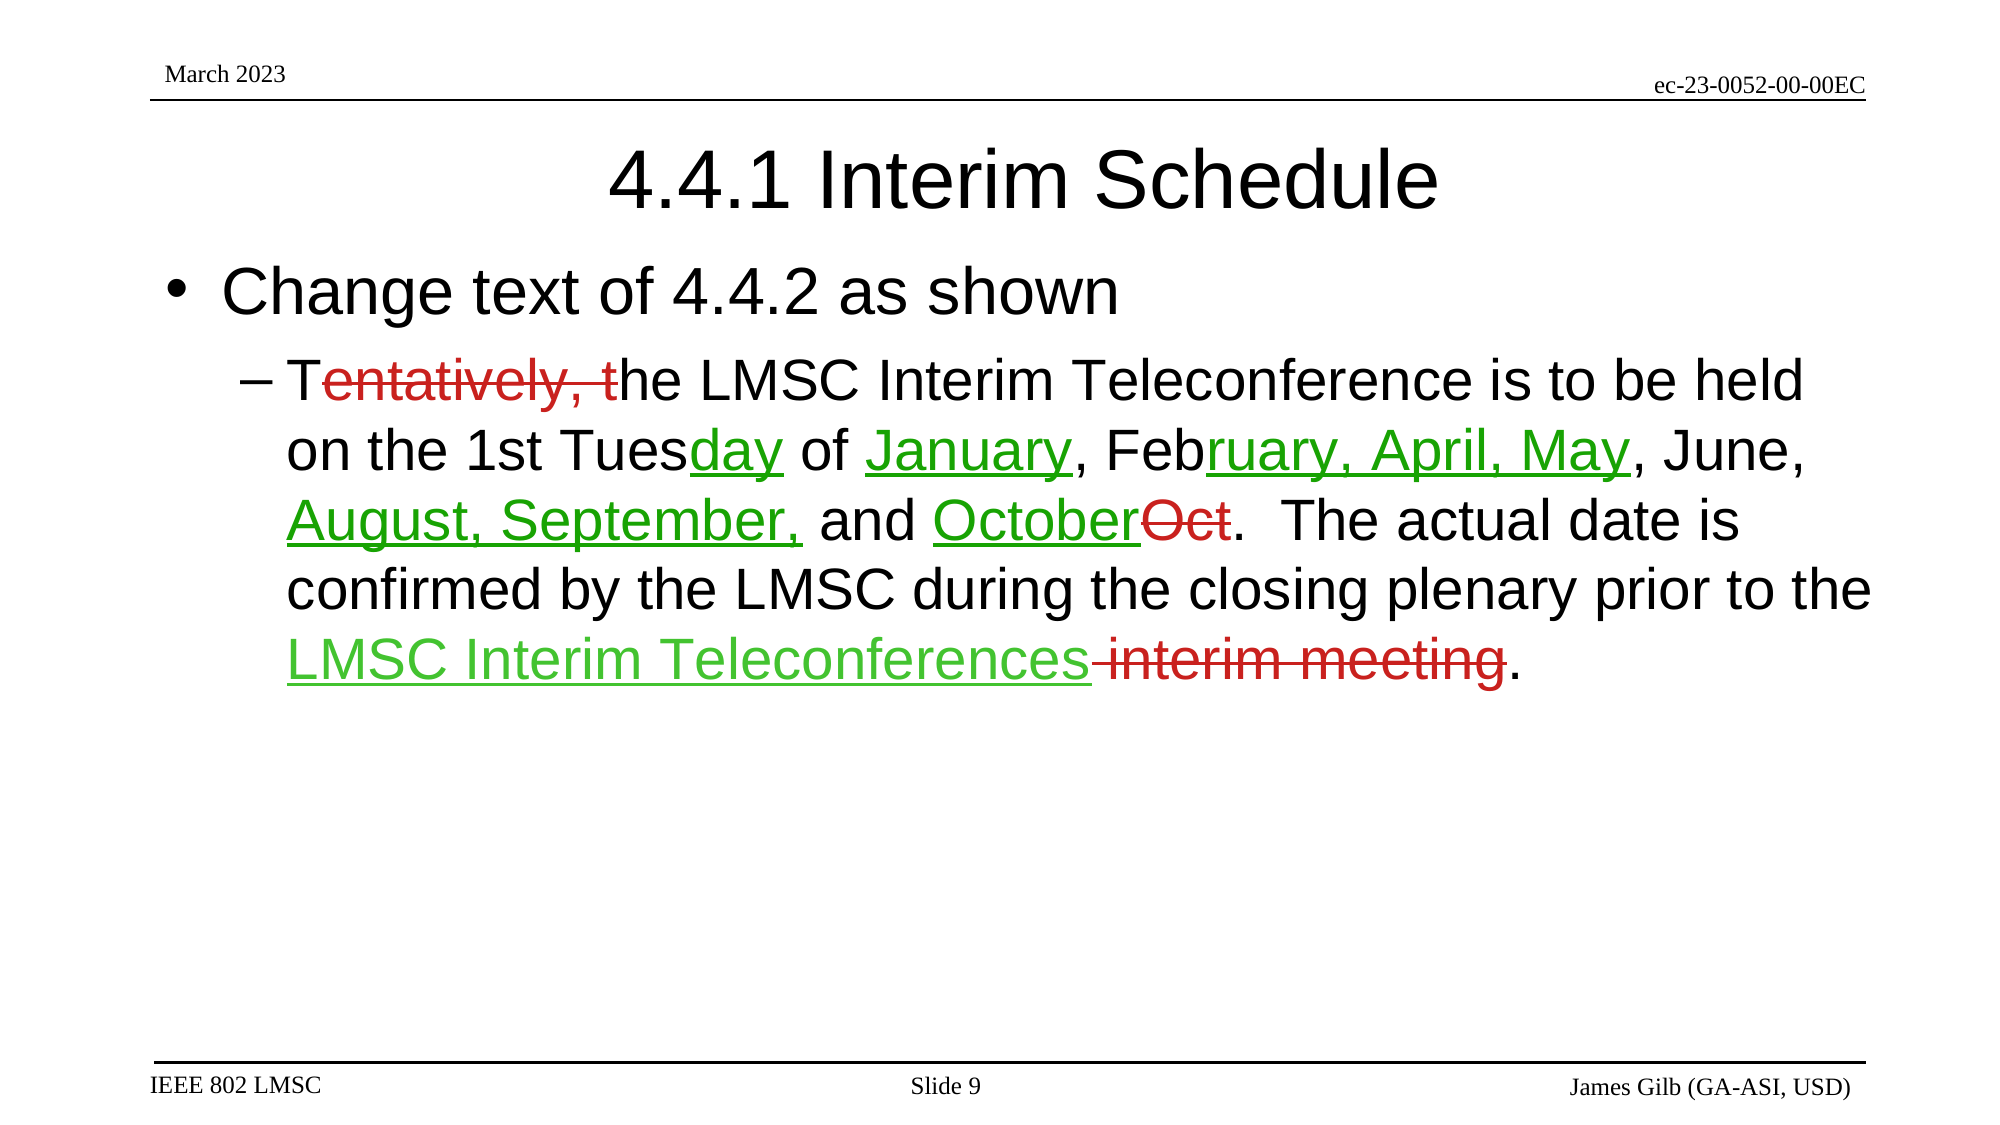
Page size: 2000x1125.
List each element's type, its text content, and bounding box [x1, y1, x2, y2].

list Change text of 4.4.2 as shown Tentatively, the LMSC Interim Teleconference is to be held on the 1st Tuesday of January, February, April, May, June, August, September, and OctoberOct. The actual date is confirmed by the LMSC during the closing plenary prior to the LMSC Interim Teleconferences interim meeting. [149, 239, 1900, 1051]
title 4.4.1 Interim Schedule [149, 112, 1900, 238]
